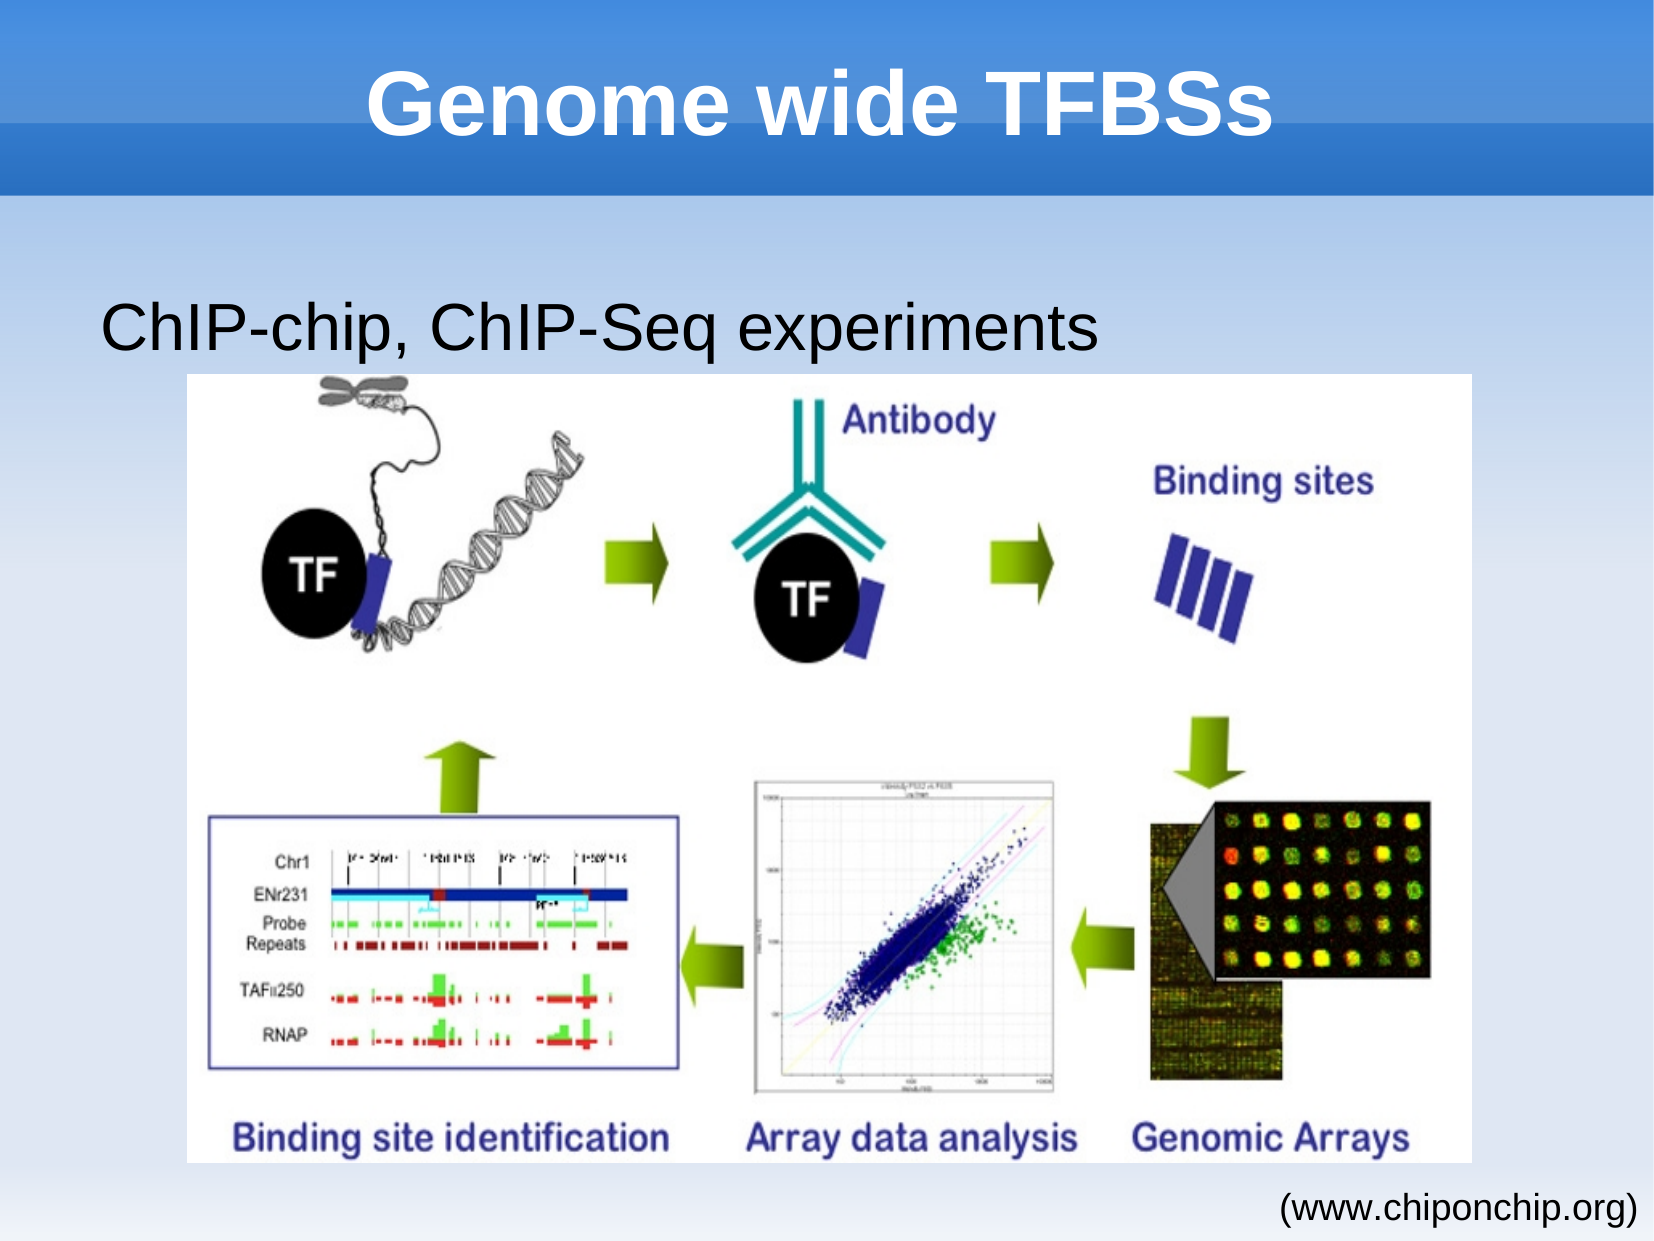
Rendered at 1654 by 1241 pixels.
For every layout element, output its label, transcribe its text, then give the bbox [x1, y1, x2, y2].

picture [0, 0, 1654, 1241]
text_box (www.chiponchip.org) [1264, 1178, 1654, 1241]
title Genome wide TFBSs [76, 0, 1565, 208]
list ChIP-chip, ChIP-Seq experiments [82, 290, 1571, 1109]
